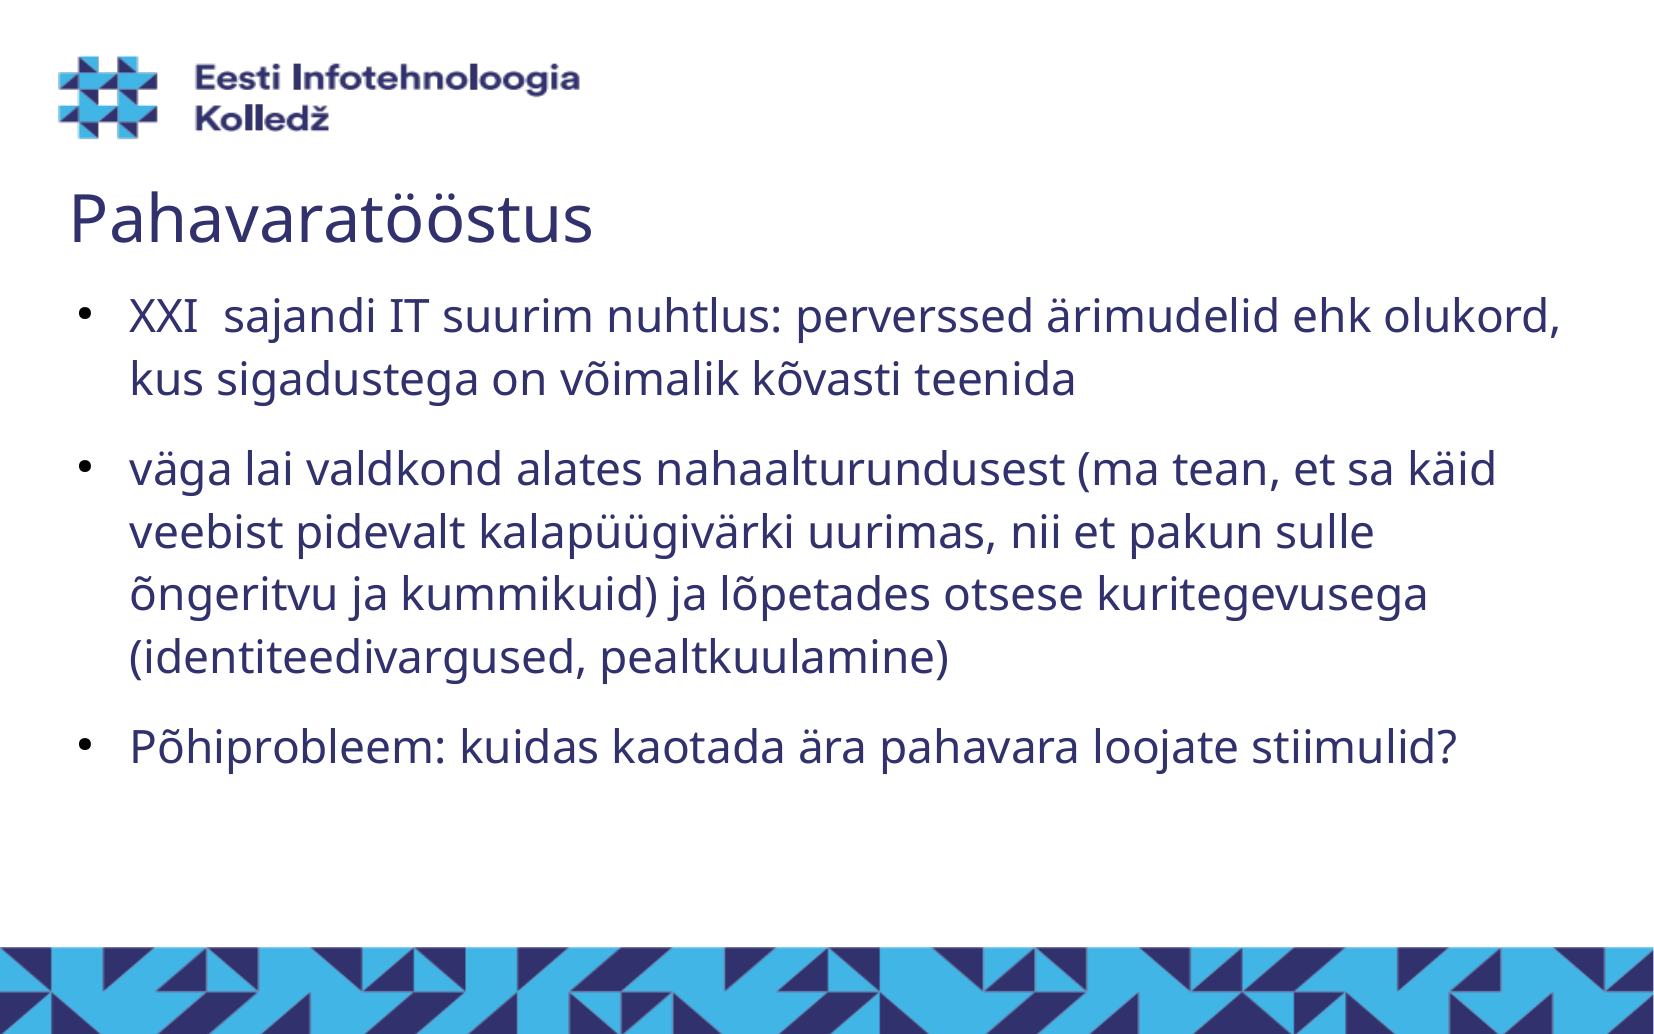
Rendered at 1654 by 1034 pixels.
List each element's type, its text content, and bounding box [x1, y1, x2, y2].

list XXI sajandi IT suurim nuhtlus: perverssed ärimudelid ehk olukord, kus sigadustega on võimalik kõvasti teenida väga lai valdkond alates nahaalturundusest (ma tean, et sa käid veebist pidevalt kalapüügivärki uurimas, nii et pakun sulle õngeritvu ja kummikuid) ja lõpetades otsese kuritegevusega (identiteedivargused, pealtkuulamine) Põhiprobleem: kuidas kaotada ära pahavara loojate stiimulid? [59, 283, 1595, 936]
title Pahavaratööstus [68, 147, 1536, 283]
